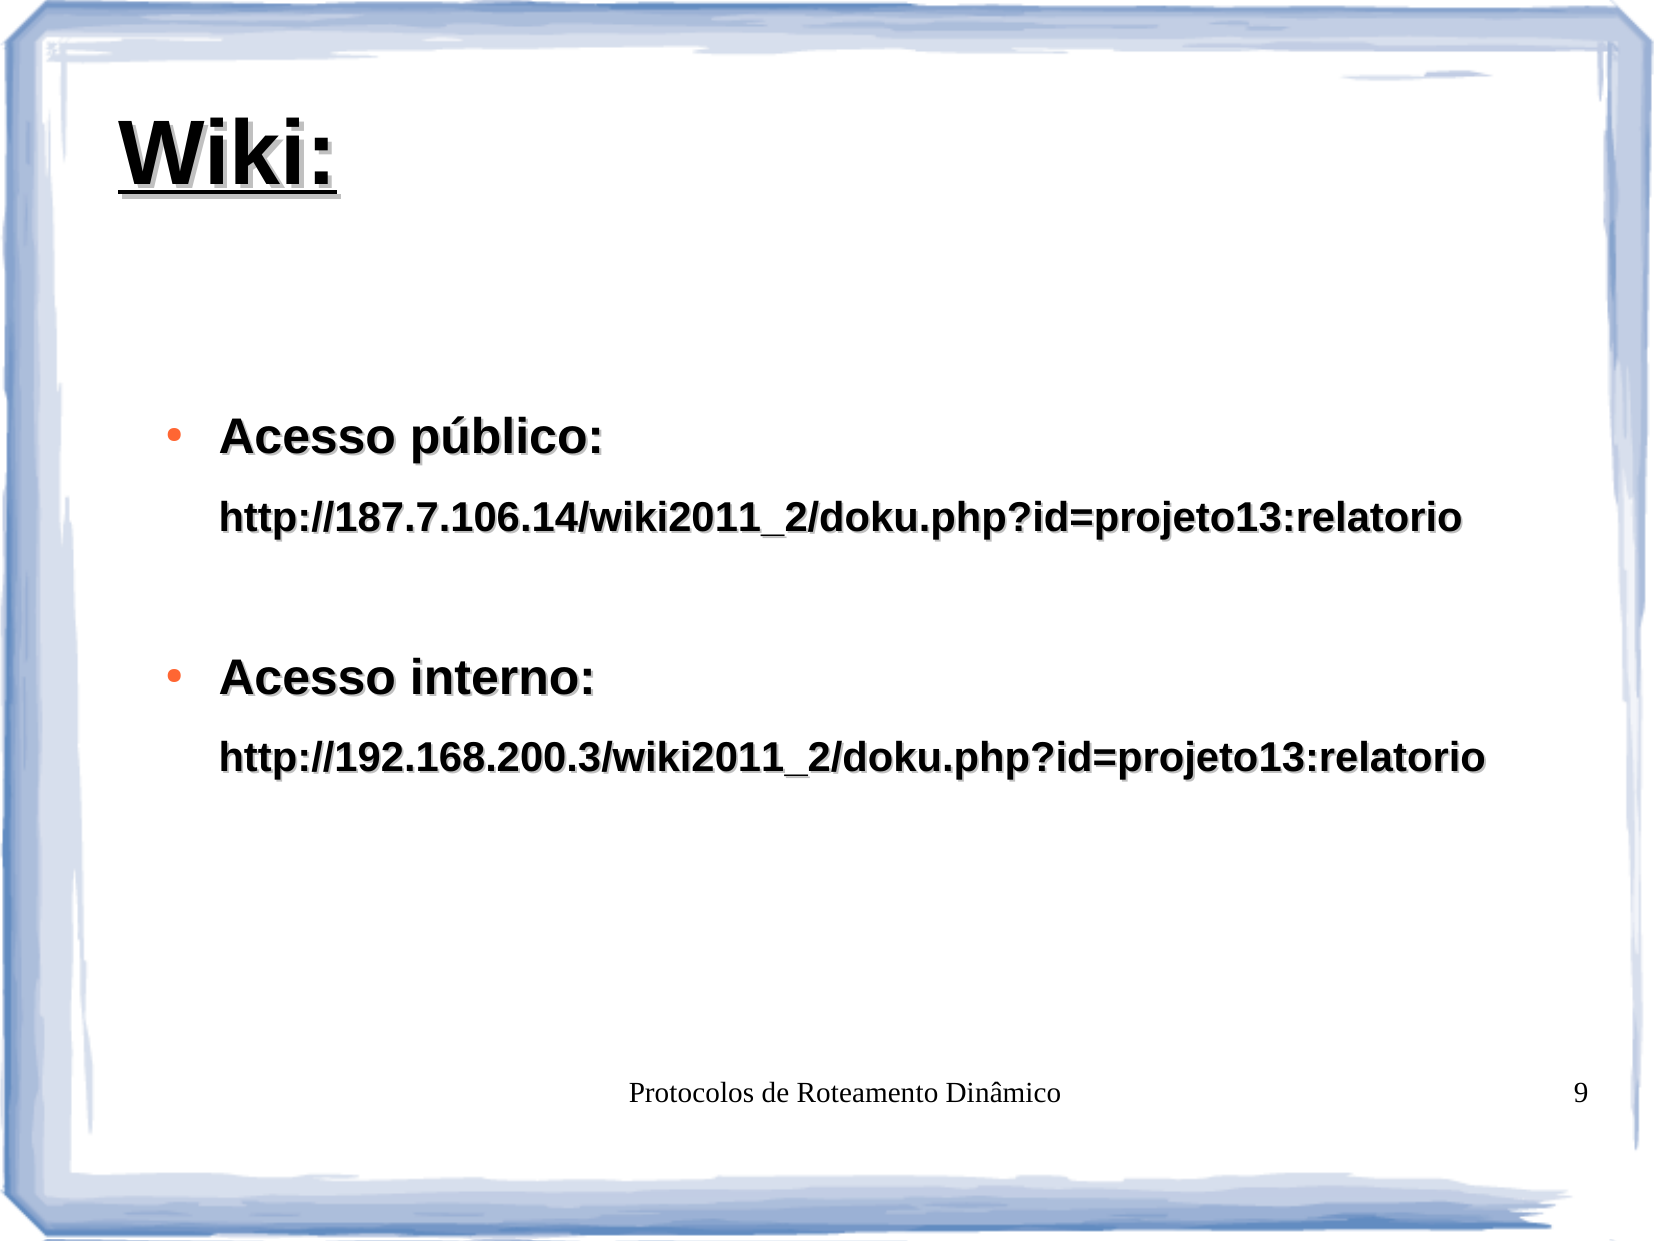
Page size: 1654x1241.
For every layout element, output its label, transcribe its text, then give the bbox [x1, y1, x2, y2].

list Acesso público: http://187.7.106.14/wiki2011_2/doku.php?id=projeto13:relatorio Acesso interno: http://192.168.200.3/wiki2011_2/doku.php?id=projeto13:relatorio [147, 408, 1595, 975]
title Wiki: [118, 49, 1388, 257]
picture [0, 0, 1654, 1241]
